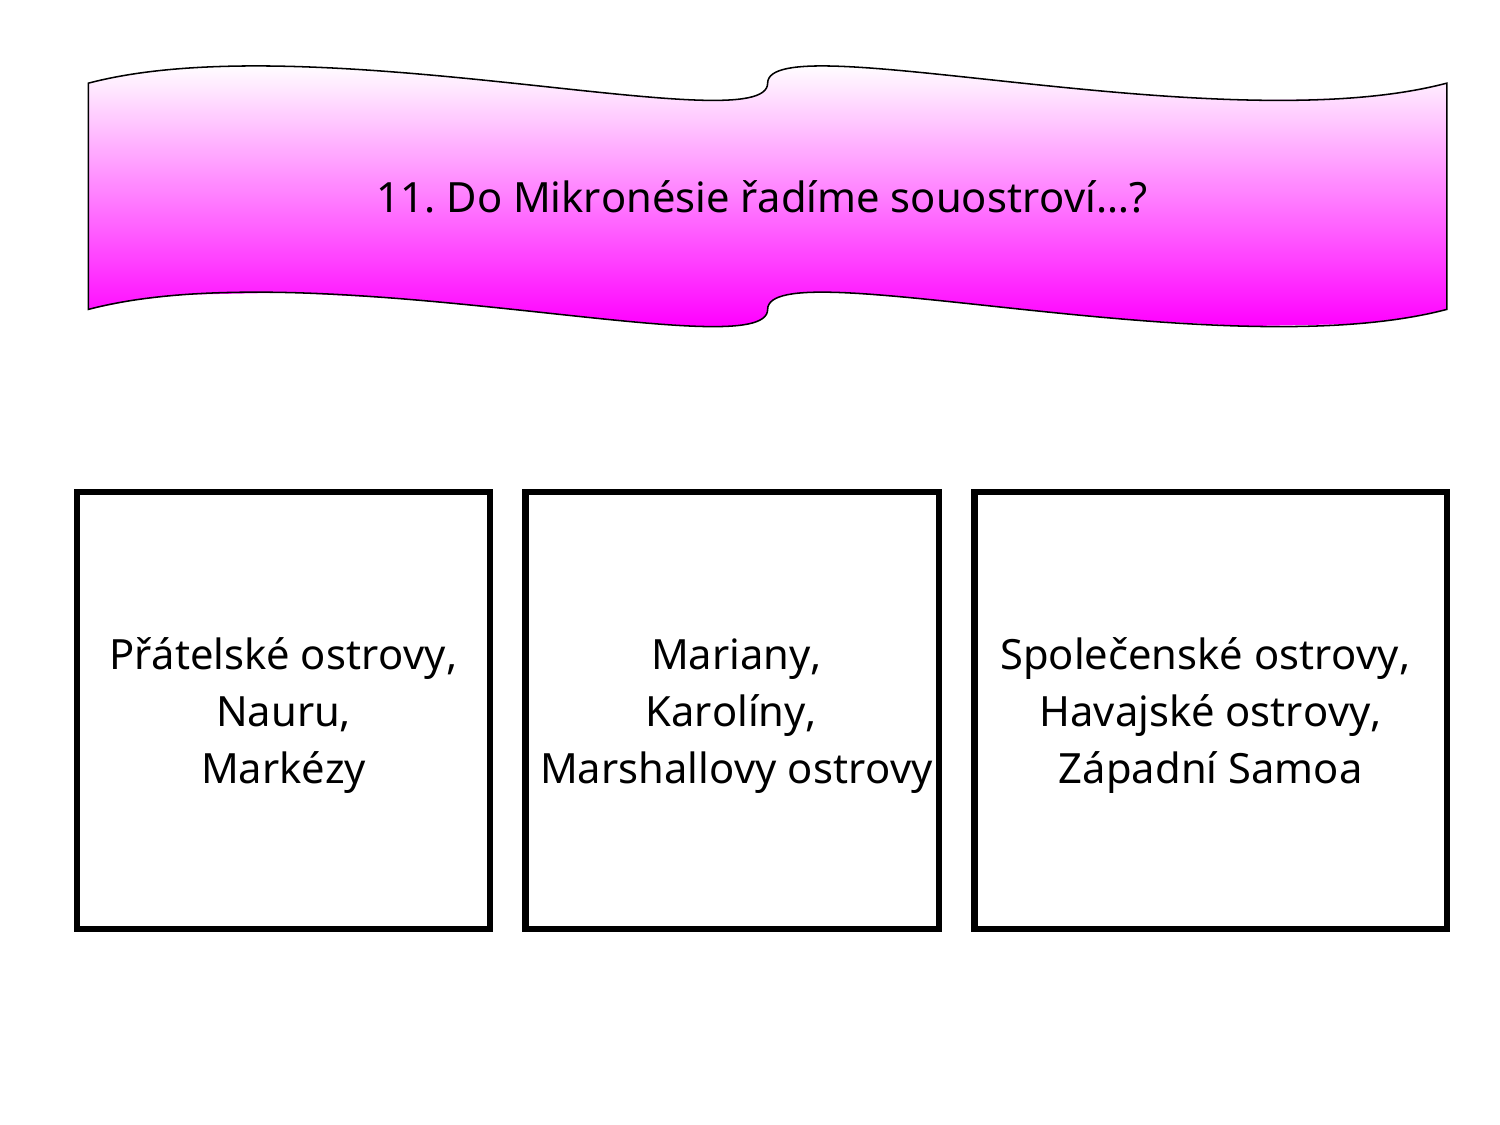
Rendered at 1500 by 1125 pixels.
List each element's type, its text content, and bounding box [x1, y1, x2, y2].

text_box Společenské ostrovy, Havajské ostrovy, Západní Samoa [974, 491, 1448, 929]
text_box Mariany, Karolíny, Marshallovy ostrovy [525, 491, 940, 929]
text_box Přátelské ostrovy, Nauru, Markézy [76, 491, 491, 929]
text_box 11. Do Mikronésie řadíme souostroví…? [88, 65, 1447, 327]
